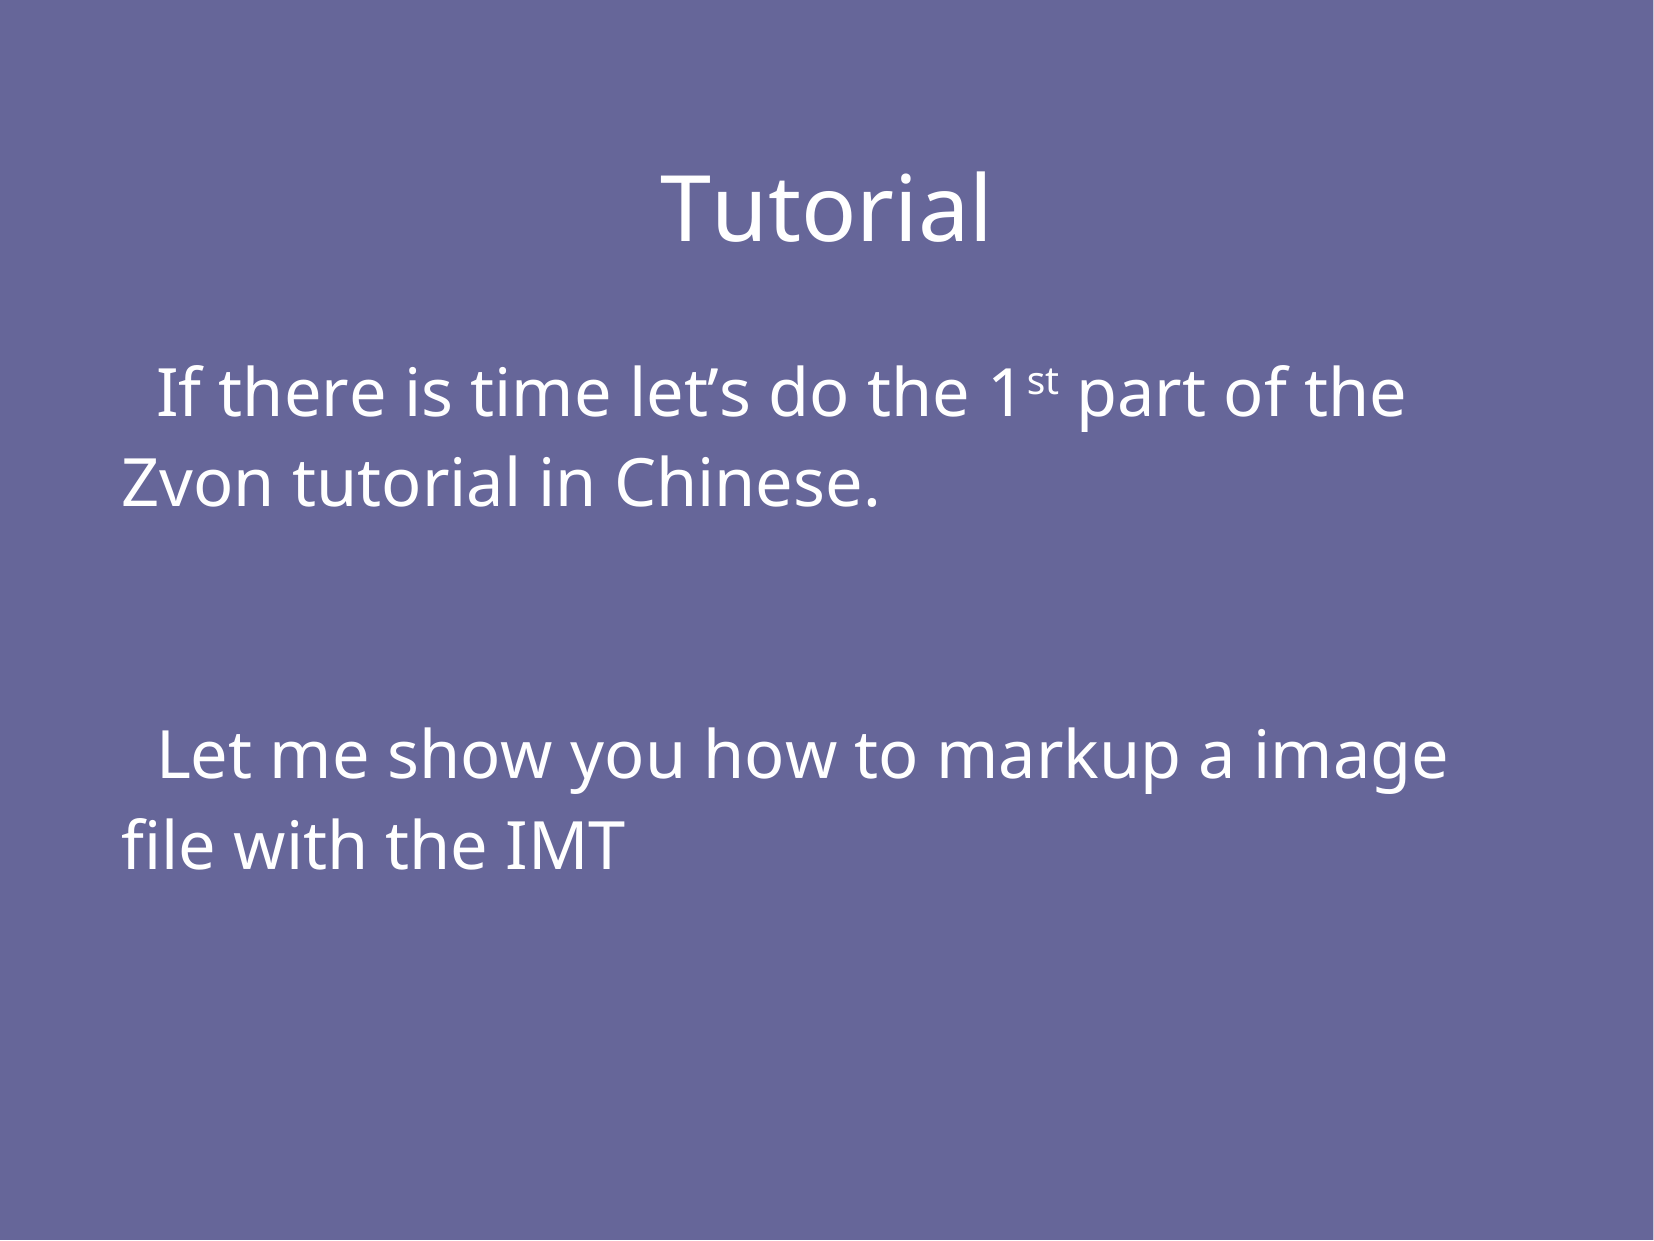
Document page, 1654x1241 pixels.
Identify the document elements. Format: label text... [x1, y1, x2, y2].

title Tutorial [121, 102, 1534, 310]
list If there is time let’s do the 1st part of the Zvon tutorial in Chinese. Let me show you how to markup a image file with the IMT [121, 344, 1534, 1127]
